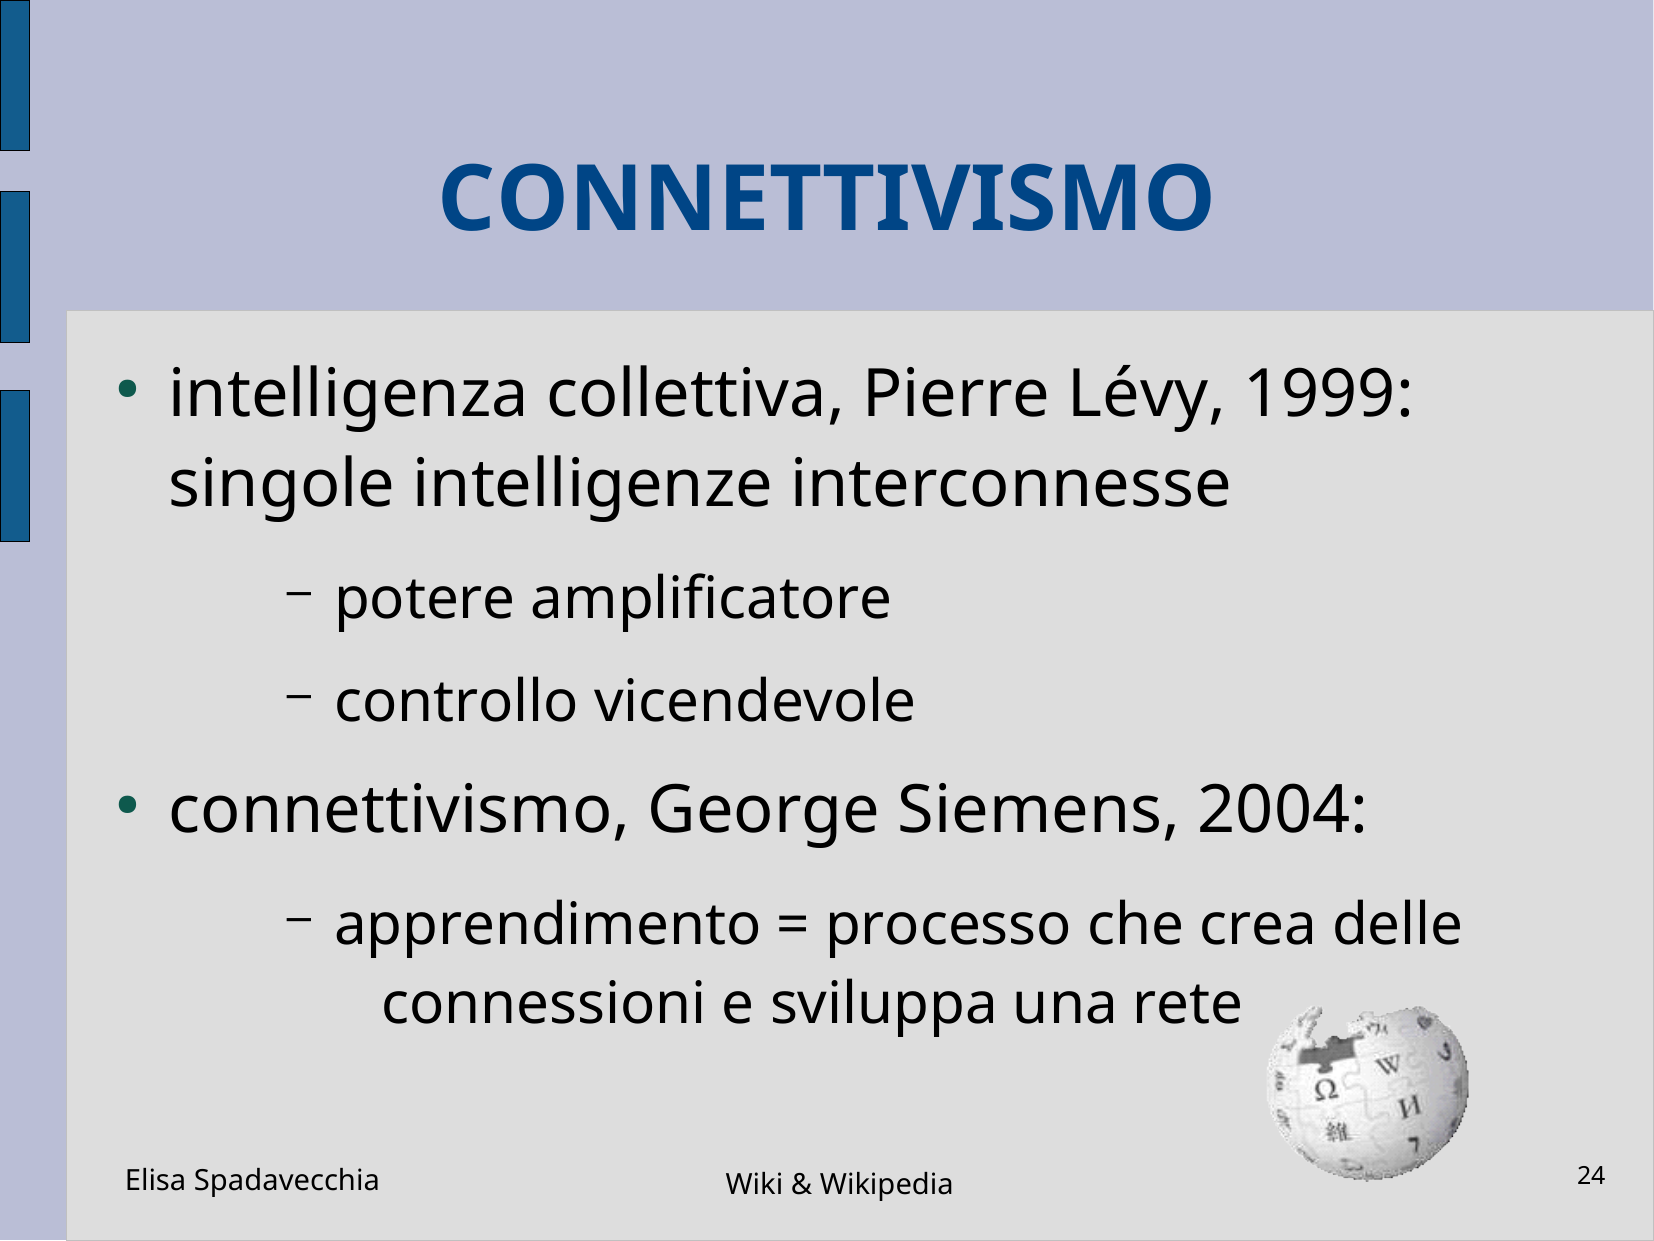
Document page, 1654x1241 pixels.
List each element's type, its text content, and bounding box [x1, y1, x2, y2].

text_box Wiki & Wikipedia [533, 1157, 1146, 1241]
picture [1264, 985, 1471, 1182]
title CONNETTIVISMO [121, 91, 1534, 299]
text_box <numero> [1529, 1151, 1654, 1194]
text_box Elisa Spadavecchia [109, 1154, 644, 1237]
list intelligenza collettiva, Pierre Lévy, 1999: singole intelligenze interconnesse potere amplificatore controllo vicendevole connettivismo, George Siemens, 2004: apprendimento = processo che crea delle connessioni e sviluppa una rete [97, 344, 1510, 1127]
